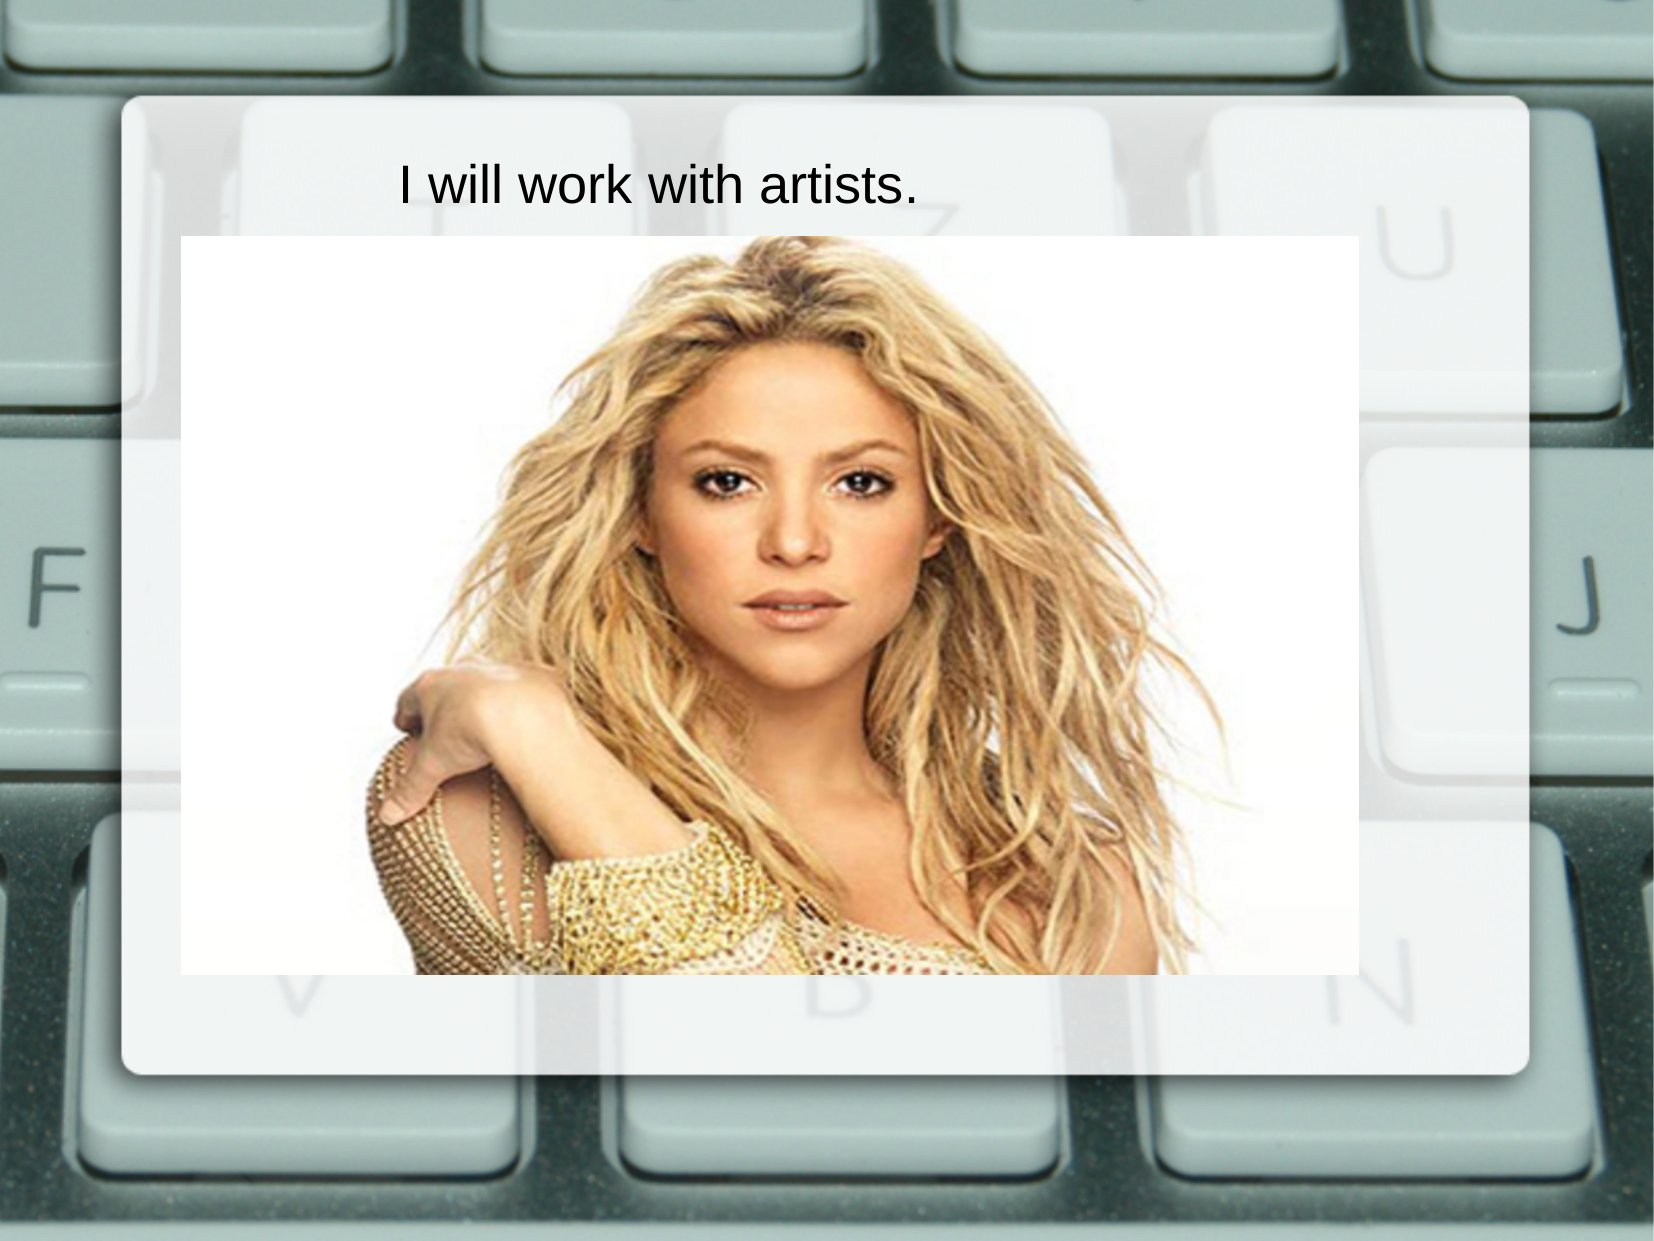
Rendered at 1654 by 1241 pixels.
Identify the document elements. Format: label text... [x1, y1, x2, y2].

picture [0, 0, 1654, 1241]
text_box I will work with artists. [383, 147, 1329, 223]
